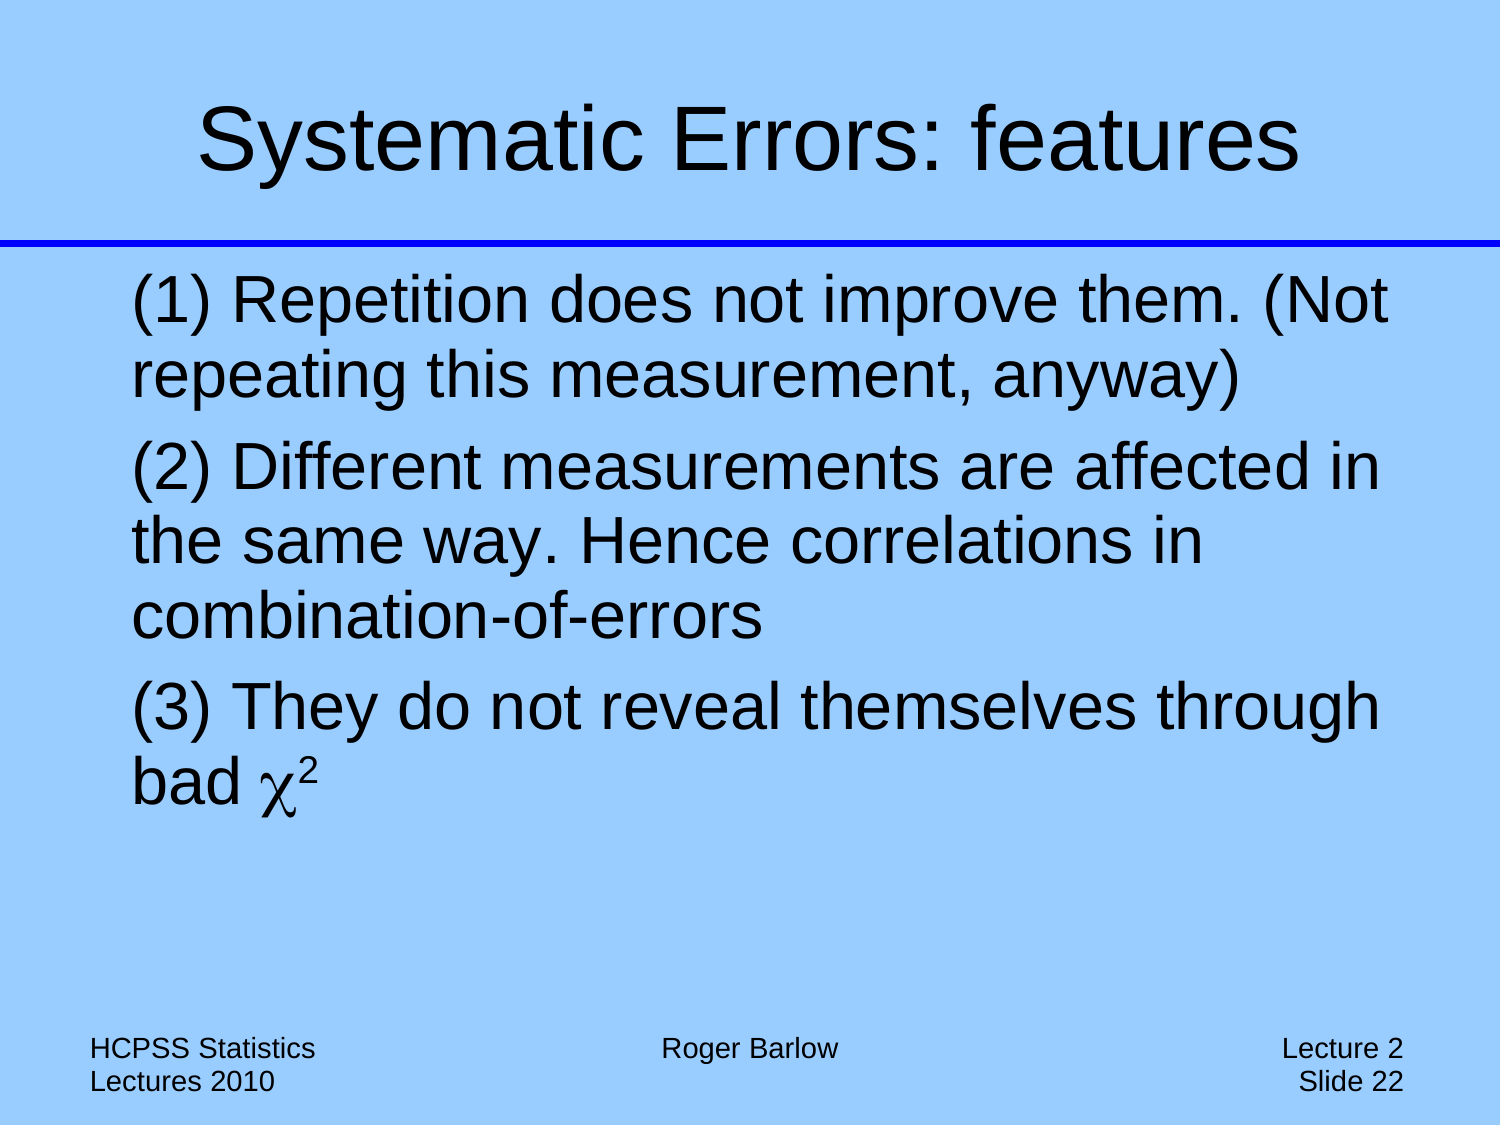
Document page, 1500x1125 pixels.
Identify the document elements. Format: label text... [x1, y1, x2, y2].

title Systematic Errors: features [75, 52, 1426, 226]
list (1) Repetition does not improve them. (Not repeating this measurement, anyway) (2) Different measurements are affected in the same way. Hence correlations in combination-of-errors (3) They do not reveal themselves through bad 2 [75, 262, 1418, 991]
